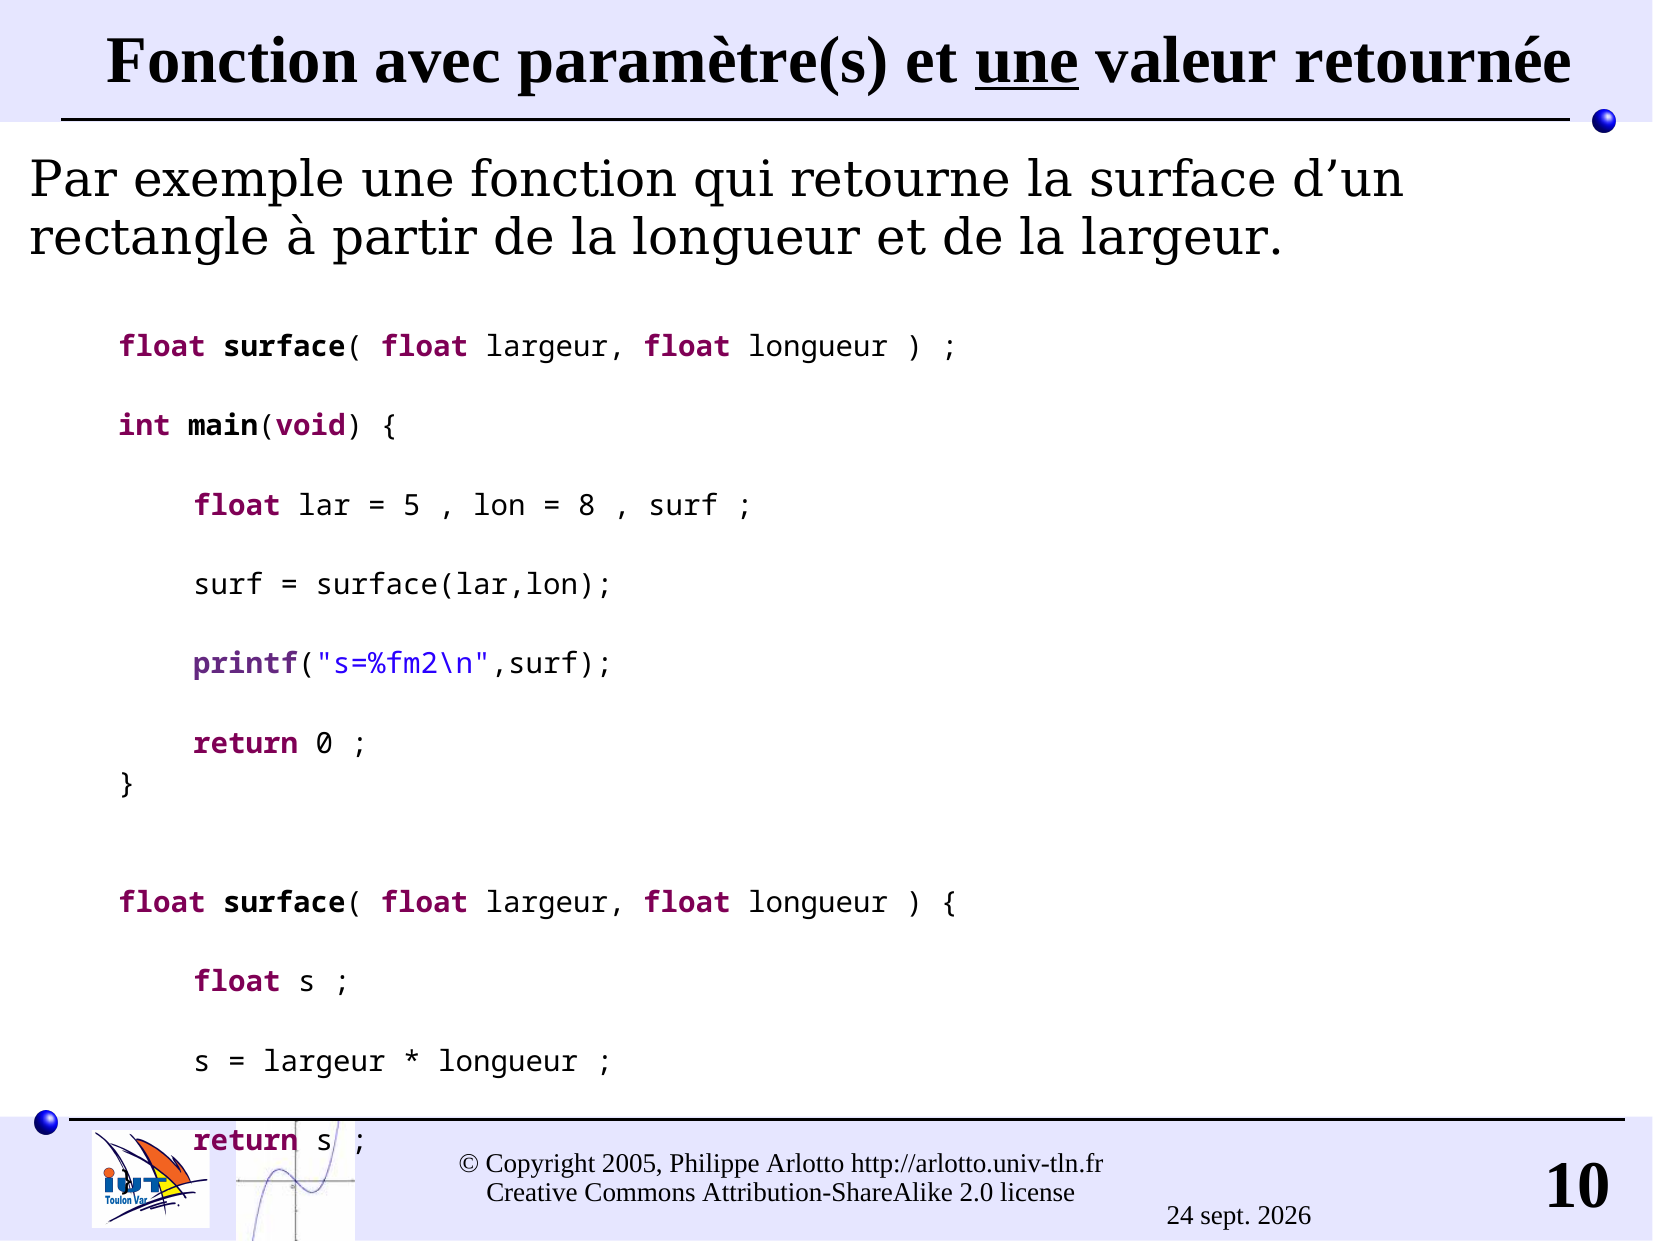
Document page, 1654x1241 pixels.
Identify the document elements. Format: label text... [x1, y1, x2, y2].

text_box Par exemple une fonction qui retourne la surface d’un rectangle à partir de la longueur et de la largeur. [29, 150, 1407, 325]
title Fonction avec paramètre(s) et une valeur retournée [95, 14, 1585, 107]
text_box float surface( float largeur, float longueur ) ; int main(void) { float lar = 5 , lon = 8 , surf ; surf = surface(lar,lon); printf("s=%fm2\n",surf); return 0 ; } float surface( float largeur, float longueur ) { float s ; s = largeur * longueur ; return s ; } [118, 324, 1359, 1079]
picture [236, 1121, 355, 1241]
